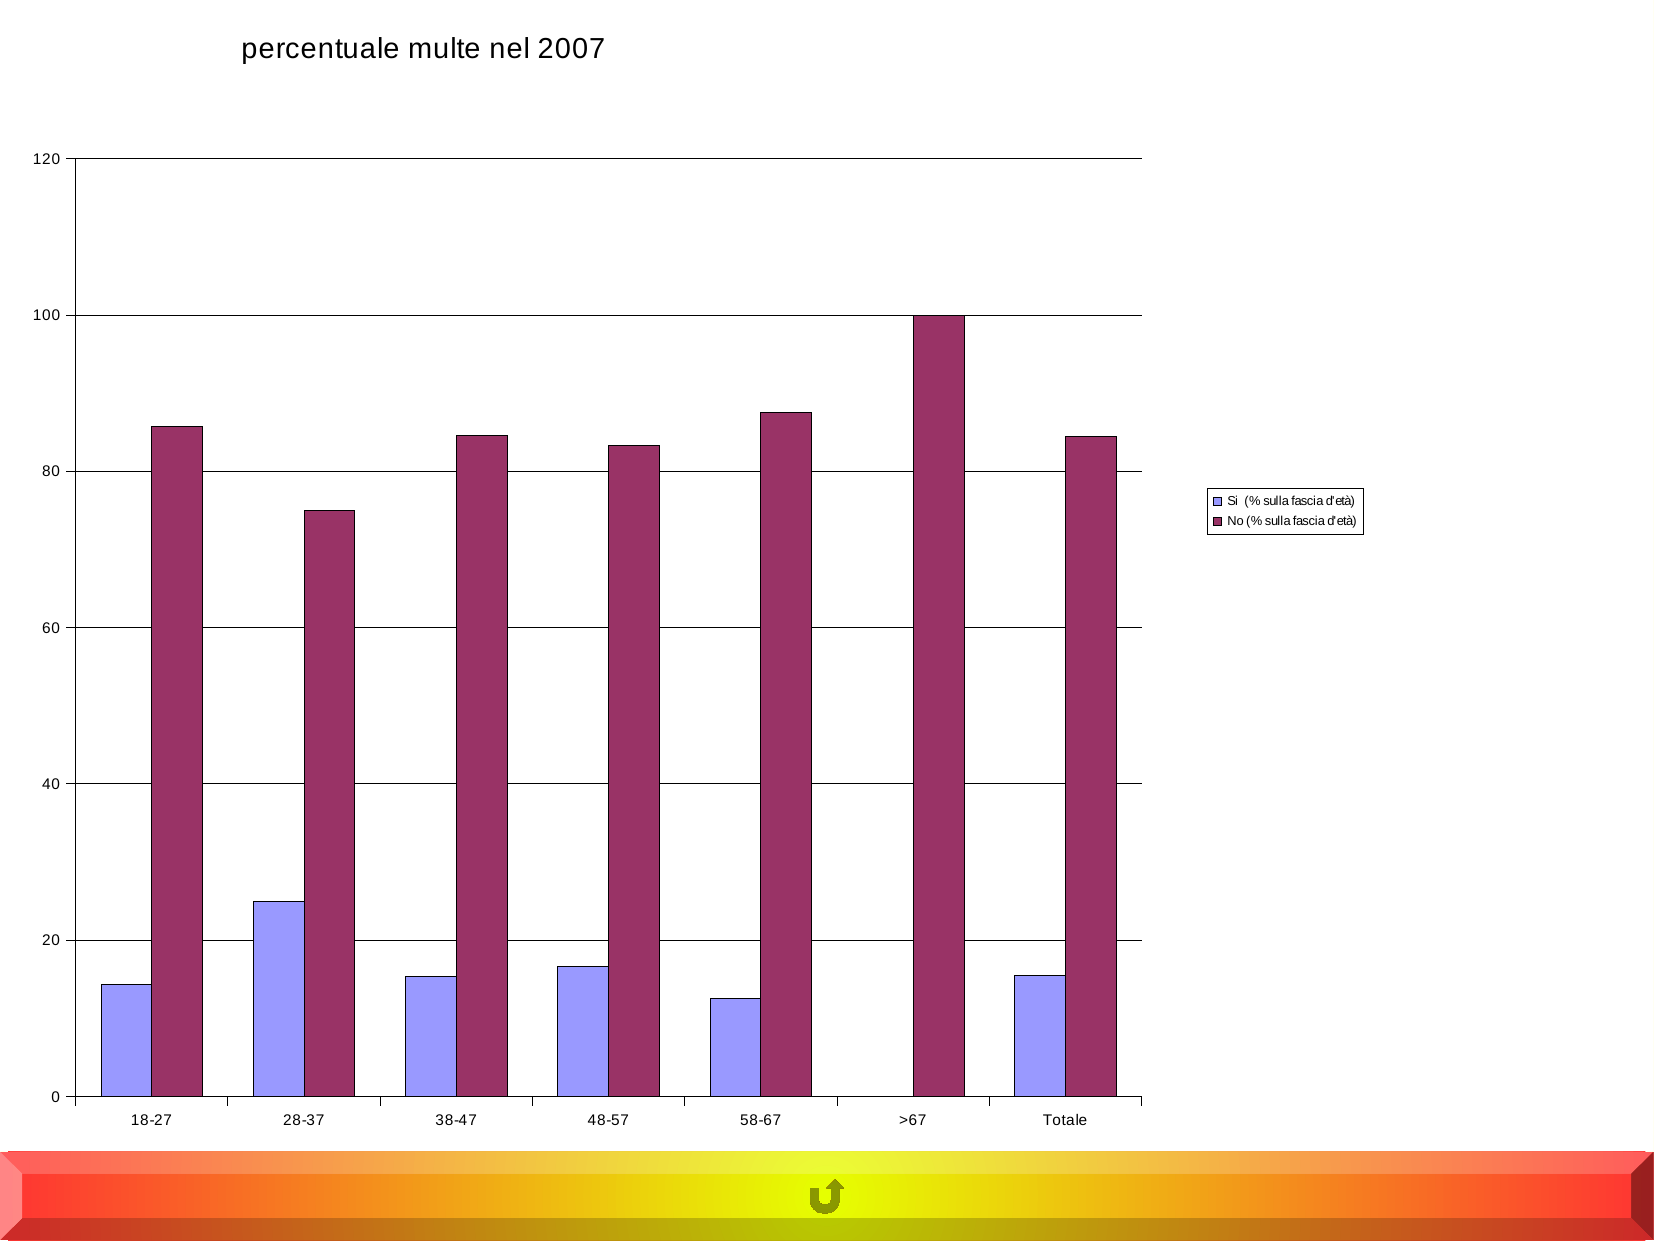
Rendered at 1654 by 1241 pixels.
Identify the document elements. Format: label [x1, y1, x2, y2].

text_box [1, 1151, 1654, 1241]
chart [0, 0, 1654, 1151]
